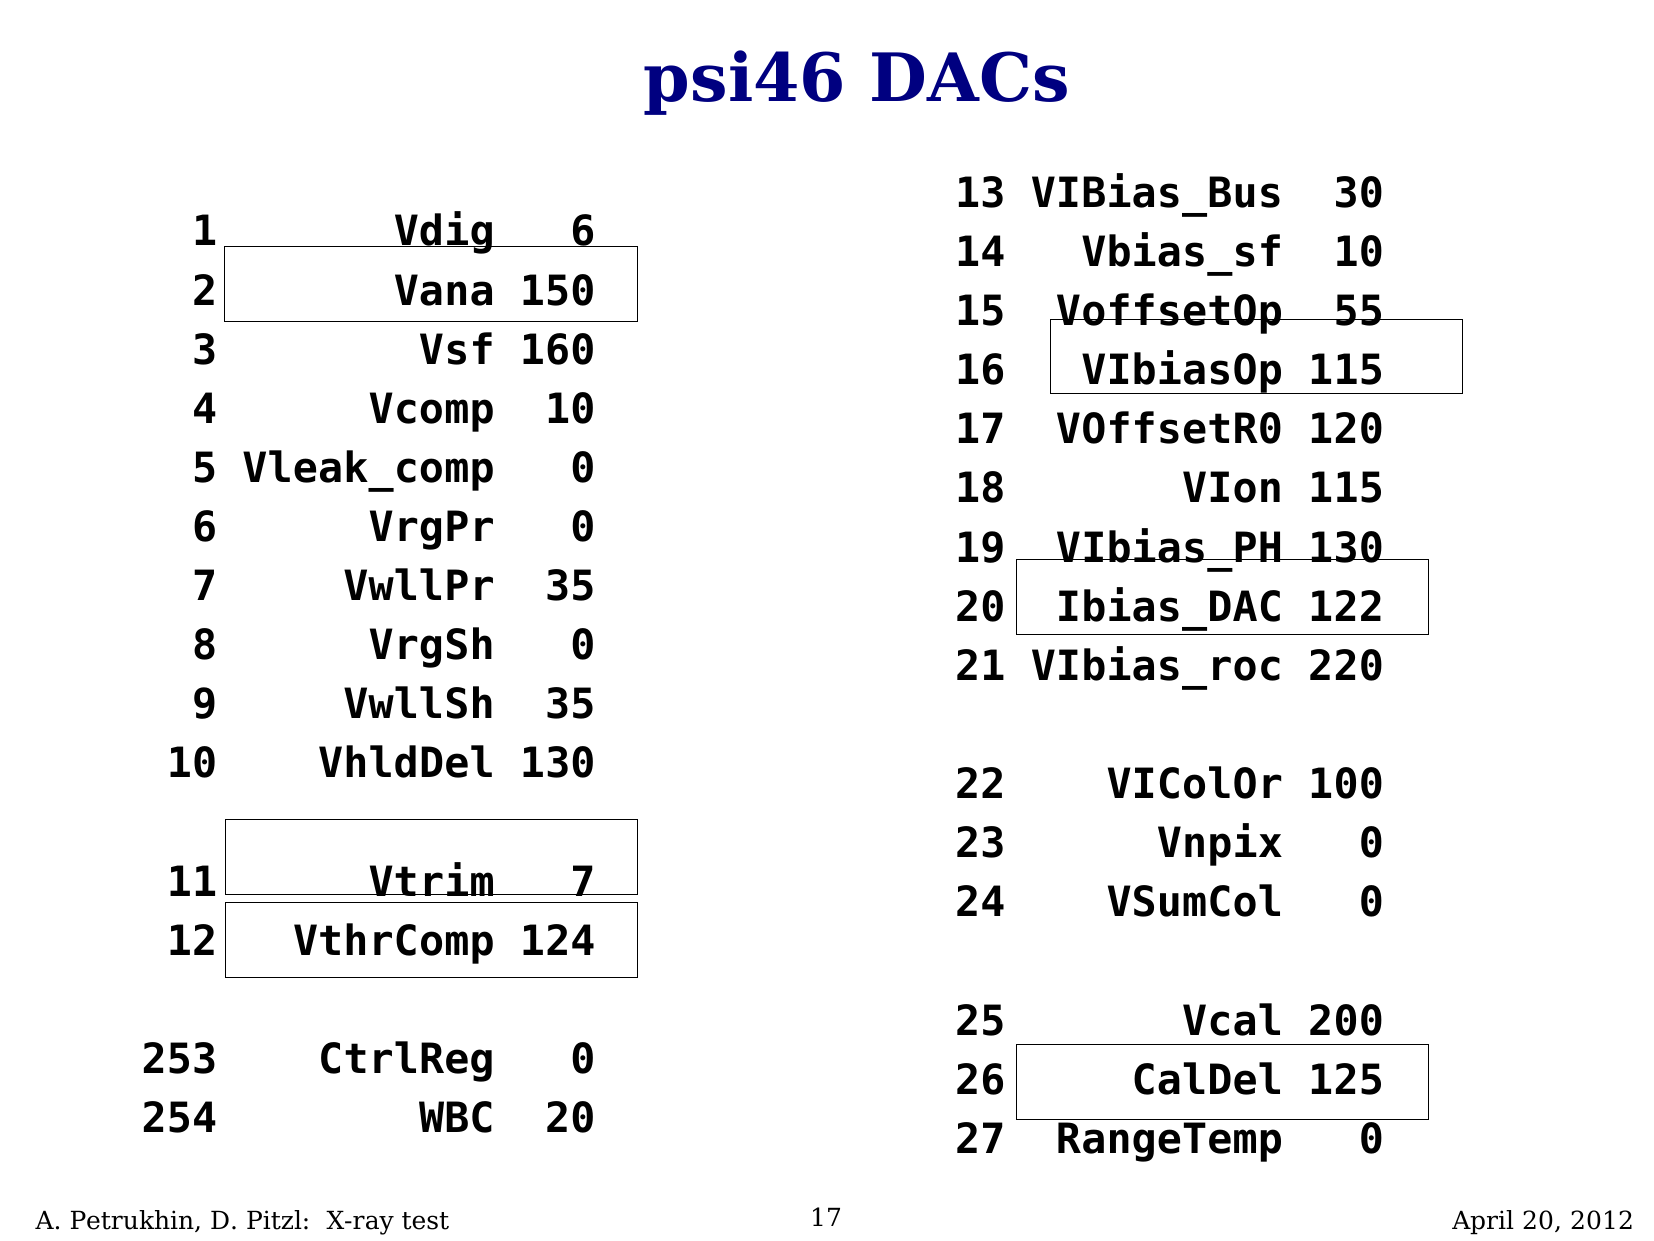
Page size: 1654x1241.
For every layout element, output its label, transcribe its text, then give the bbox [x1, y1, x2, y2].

title psi46 DACs [151, 32, 1564, 124]
text_box 13 VIBias_Bus 30 14 Vbias_sf 10 15 VoffsetOp 55 16 VIbiasOp 115 17 VOffsetR0 120 18 VIon 115 19 VIbias_PH 130 20 Ibias_DAC 122 21 VIbias_roc 220 22 VIColOr 100 23 Vnpix 0 24 VSumCol 0 25 Vcal 200 26 CalDel 125 27 RangeTemp 0 [929, 158, 1385, 1153]
text_box 1 Vdig 6 2 Vana 150 3 Vsf 160 4 Vcomp 10 5 Vleak_comp 0 6 VrgPr 0 7 VwllPr 35 8 VrgSh 0 9 VwllSh 35 10 VhldDel 130 11 Vtrim 7 12 VthrComp 124 253 CtrlReg 0 254 WBC 20 [225, 247, 597, 321]
text_box 1 Vdig 6 2 Vana 150 3 Vsf 160 4 Vcomp 10 5 Vleak_comp 0 6 VrgPr 0 7 VwllPr 35 8 VrgSh 0 9 VwllSh 35 10 VhldDel 130 11 Vtrim 7 12 VthrComp 124 253 CtrlReg 0 254 WBC 20 [226, 903, 597, 977]
text_box 13 VIBias_Bus 30 14 Vbias_sf 10 15 VoffsetOp 55 16 VIbiasOp 115 17 VOffsetR0 120 18 VIon 115 19 VIbias_PH 130 20 Ibias_DAC 122 21 VIbias_roc 220 22 VIColOr 100 23 Vnpix 0 24 VSumCol 0 25 Vcal 200 26 CalDel 125 27 RangeTemp 0 [1051, 320, 1385, 393]
text_box 1 Vdig 6 2 Vana 150 3 Vsf 160 4 Vcomp 10 5 Vleak_comp 0 6 VrgPr 0 7 VwllPr 35 8 VrgSh 0 9 VwllSh 35 10 VhldDel 130 11 Vtrim 7 12 VthrComp 124 253 CtrlReg 0 254 WBC 20 [141, 196, 597, 1132]
text_box 1 Vdig 6 2 Vana 150 3 Vsf 160 4 Vcomp 10 5 Vleak_comp 0 6 VrgPr 0 7 VwllPr 35 8 VrgSh 0 9 VwllSh 35 10 VhldDel 130 11 Vtrim 7 12 VthrComp 124 253 CtrlReg 0 254 WBC 20 [226, 820, 597, 894]
text_box 13 VIBias_Bus 30 14 Vbias_sf 10 15 VoffsetOp 55 16 VIbiasOp 115 17 VOffsetR0 120 18 VIon 115 19 VIbias_PH 130 20 Ibias_DAC 122 21 VIbias_roc 220 22 VIColOr 100 23 Vnpix 0 24 VSumCol 0 25 Vcal 200 26 CalDel 125 27 RangeTemp 0 [1017, 1045, 1385, 1119]
text_box 13 VIBias_Bus 30 14 Vbias_sf 10 15 VoffsetOp 55 16 VIbiasOp 115 17 VOffsetR0 120 18 VIon 115 19 VIbias_PH 130 20 Ibias_DAC 122 21 VIbias_roc 220 22 VIColOr 100 23 Vnpix 0 24 VSumCol 0 25 Vcal 200 26 CalDel 125 27 RangeTemp 0 [1017, 560, 1385, 634]
